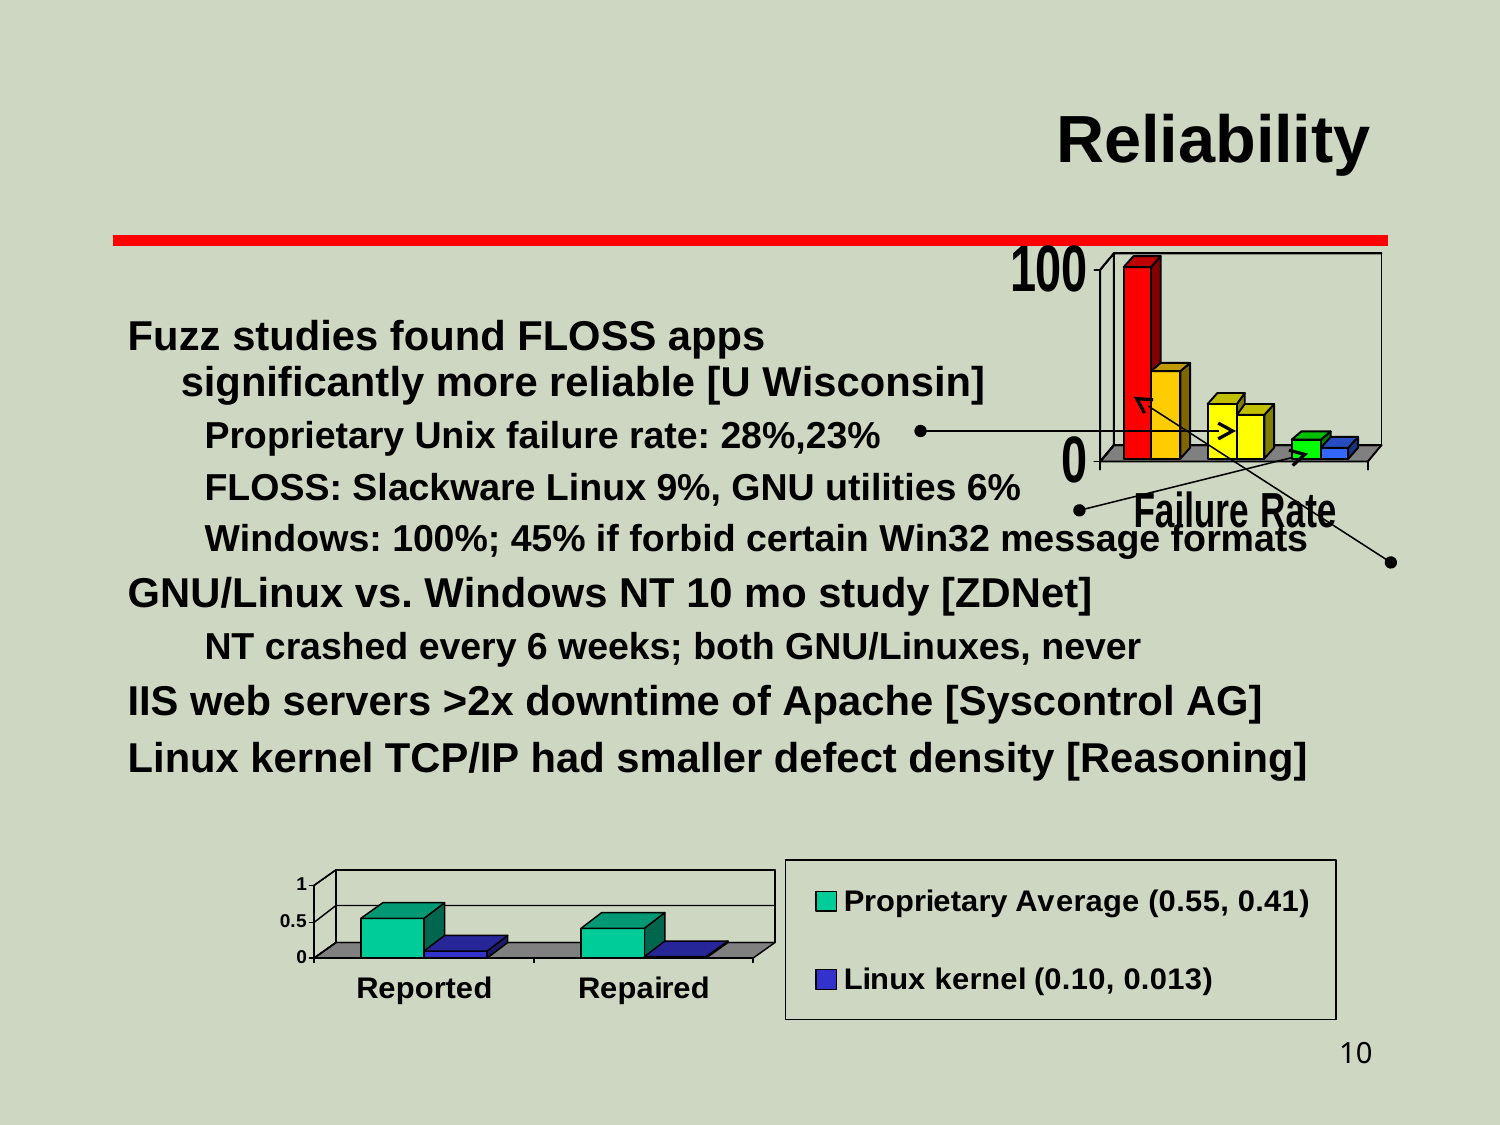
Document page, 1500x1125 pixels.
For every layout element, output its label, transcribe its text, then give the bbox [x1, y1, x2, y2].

title Reliability [90, 64, 1372, 215]
chart [55, 847, 1372, 1038]
list Fuzz studies found FLOSS apps significantly more reliable [U Wisconsin] Proprietary Unix failure rate: 28%,23% FLOSS: Slackware Linux 9%, GNU utilities 6% Windows: 100%; 45% if forbid certain Win32 message formats GNU/Linux vs. Windows NT 10 mo study [ZDNet] NT crashed every 6 weeks; both GNU/Linuxes, never IIS web servers >2x downtime of Apache [Syscontrol AG] Linux kernel TCP/IP had smaller defect density [Reasoning] [110, 312, 1391, 1038]
chart [920, 168, 1466, 602]
